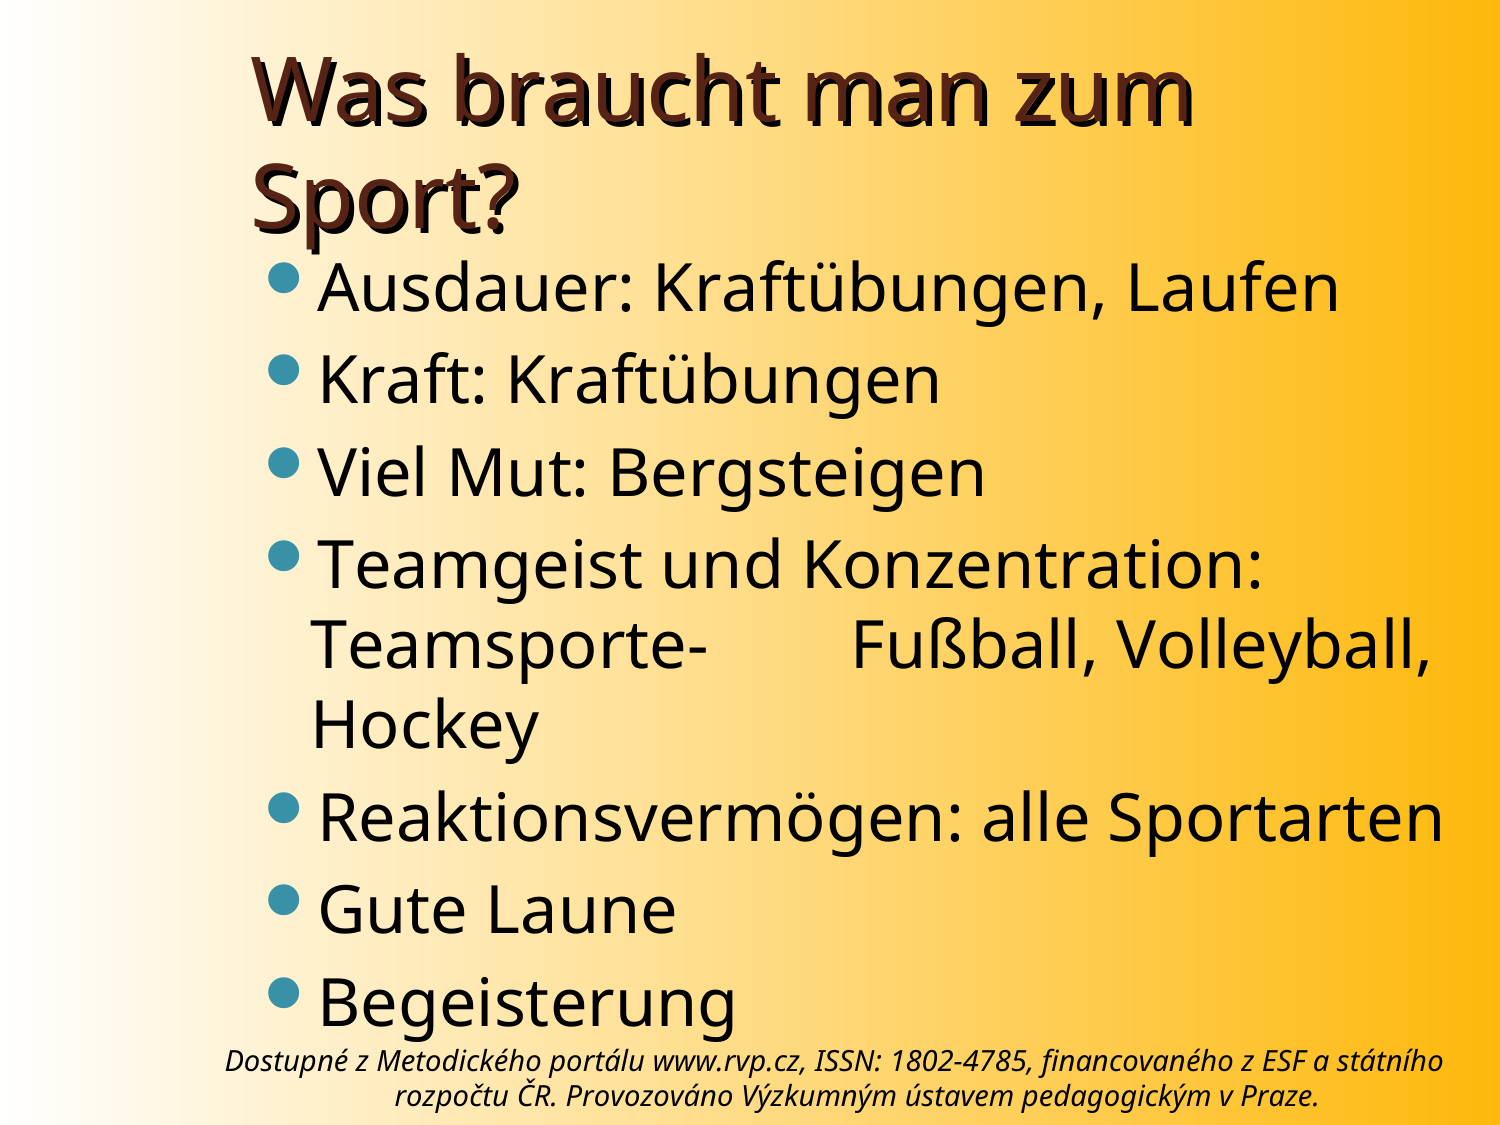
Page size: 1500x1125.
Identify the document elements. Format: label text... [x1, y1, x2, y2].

list Ausdauer: Kraftübungen, Laufen Kraft: Kraftübungen Viel Mut: Bergsteigen Teamgeist und Konzentration: Teamsporte- Fußball, Volleyball, Hockey Reaktionsvermögen: alle Sportarten Gute Laune Begeisterung [235, 237, 1466, 1026]
text_box Dostupné z Metodického portálu www.rvp.cz, ISSN: 1802-4785, financovaného z ESF a státního rozpočtu ČR. Provozováno Výzkumným ústavem pedagogickým v Praze. [194, 1034, 1462, 1099]
title Was braucht man zum Sport? [235, 45, 1466, 233]
